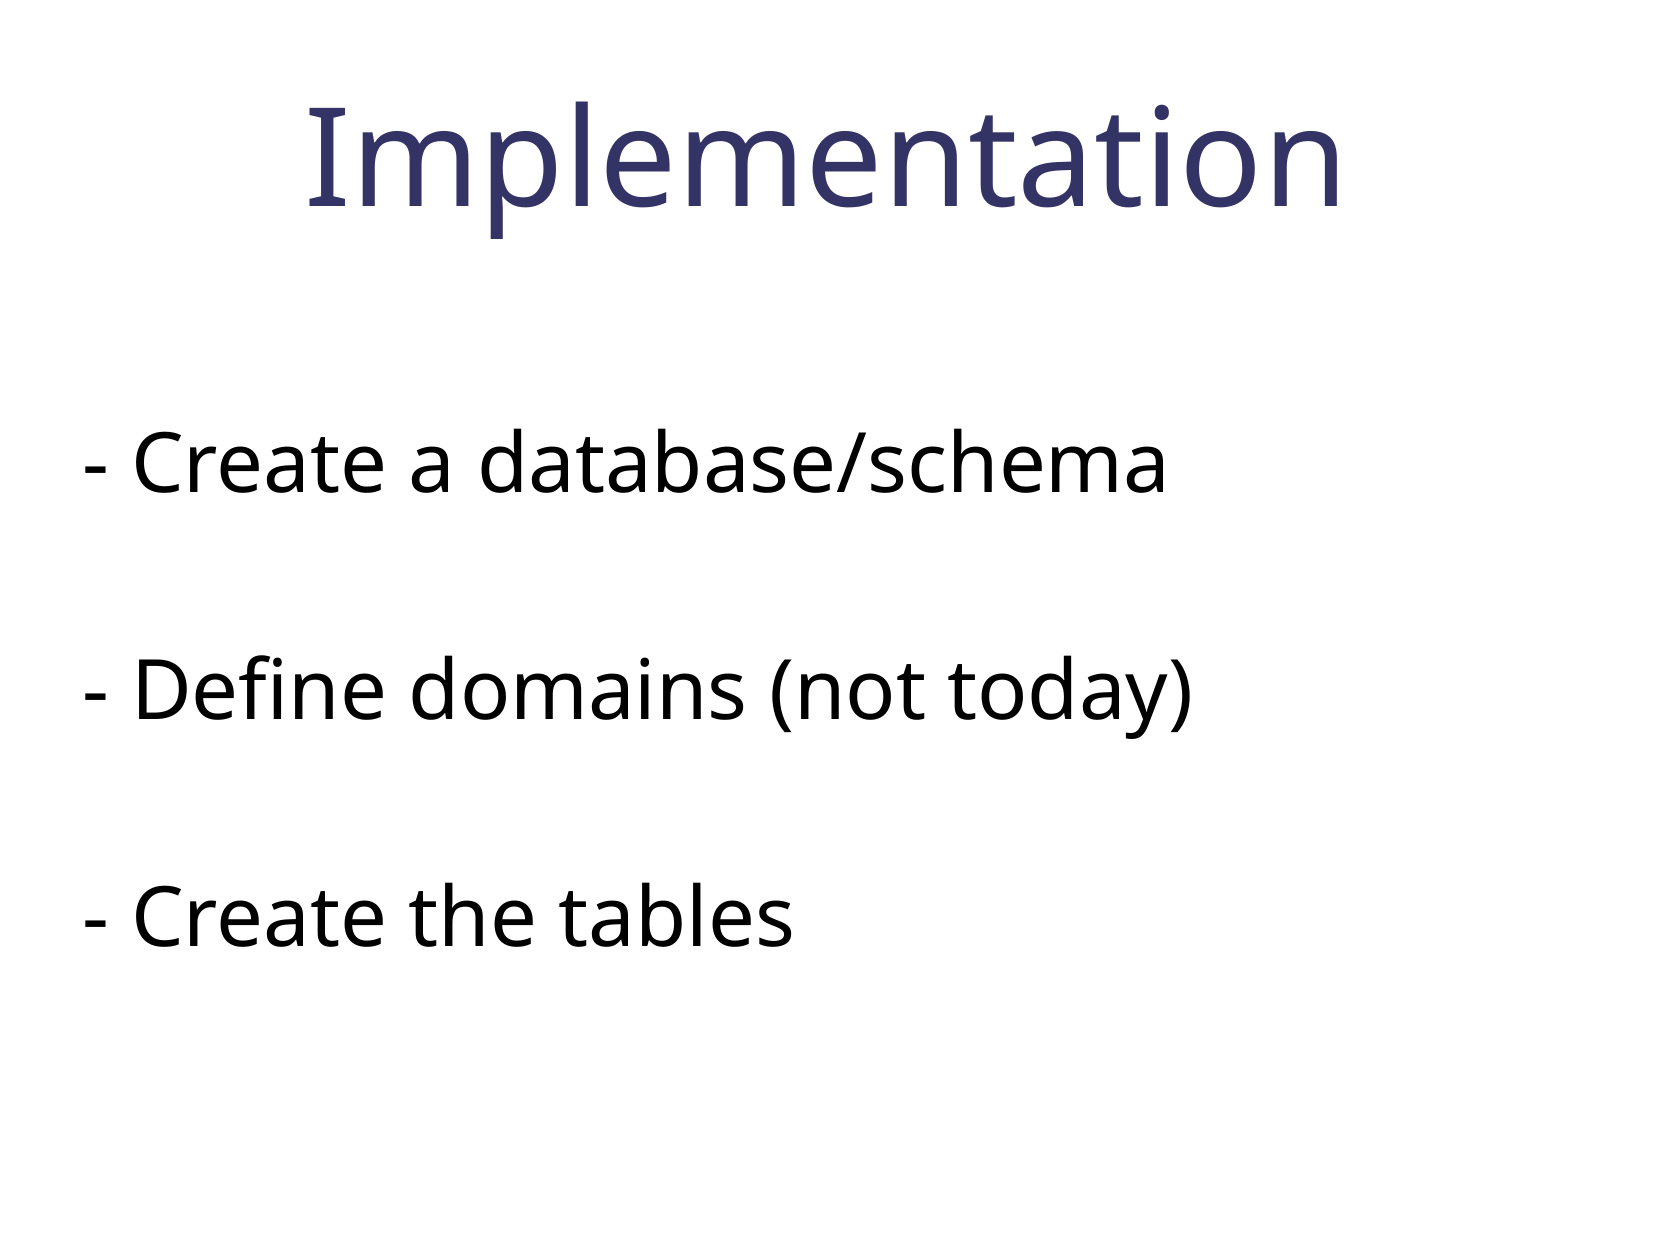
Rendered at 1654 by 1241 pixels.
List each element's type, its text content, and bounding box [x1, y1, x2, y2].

title Implementation [82, 56, 1571, 250]
subtitle - Create a database/schema - Define domains (not today) - Create the tables [82, 290, 1571, 1094]
